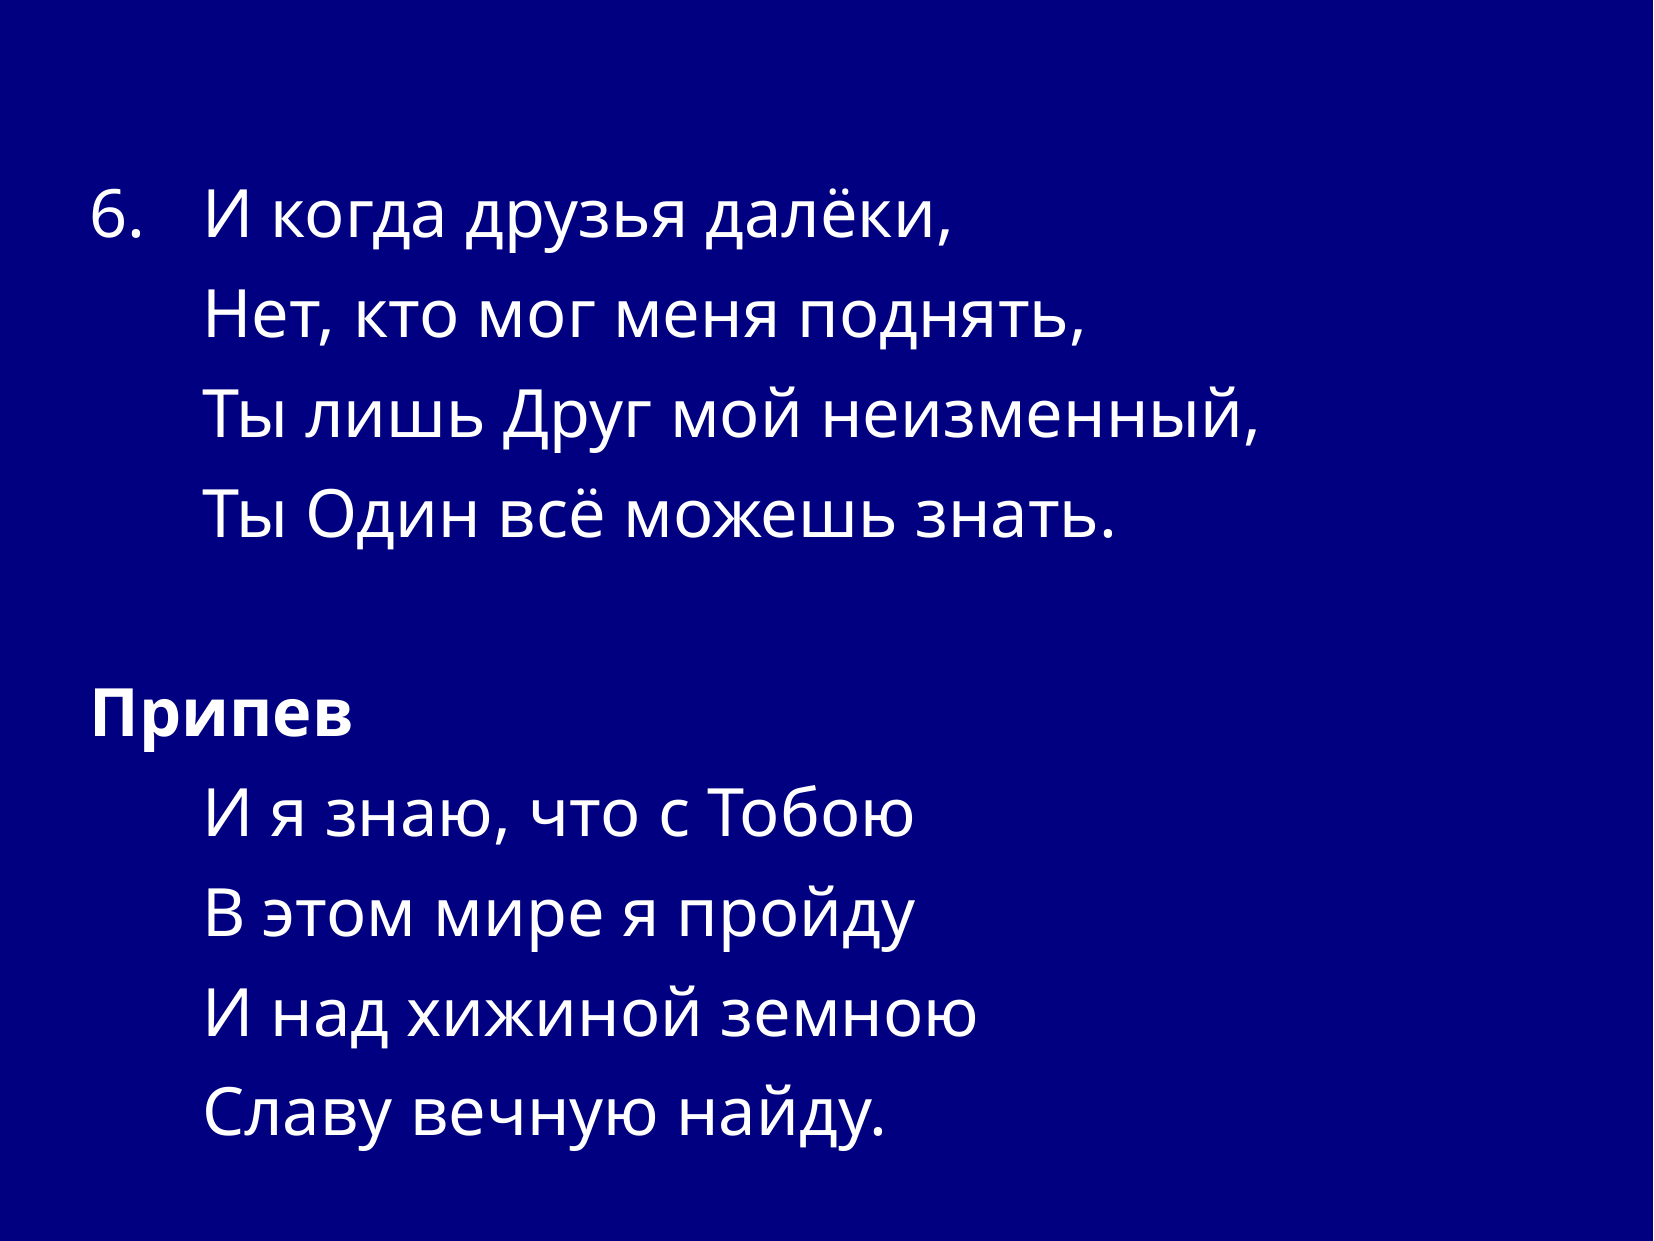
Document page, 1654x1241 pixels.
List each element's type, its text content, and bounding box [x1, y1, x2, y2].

text_box 6. И когда друзья далёки, Нет, кто мог меня поднять, Ты лишь Друг мой неизменный, Ты Один всё можешь знать. Припев И я знаю, что с Тобою В этом мире я пройду И над хижиной земною Славу вечную найду. [75, 150, 1576, 1163]
